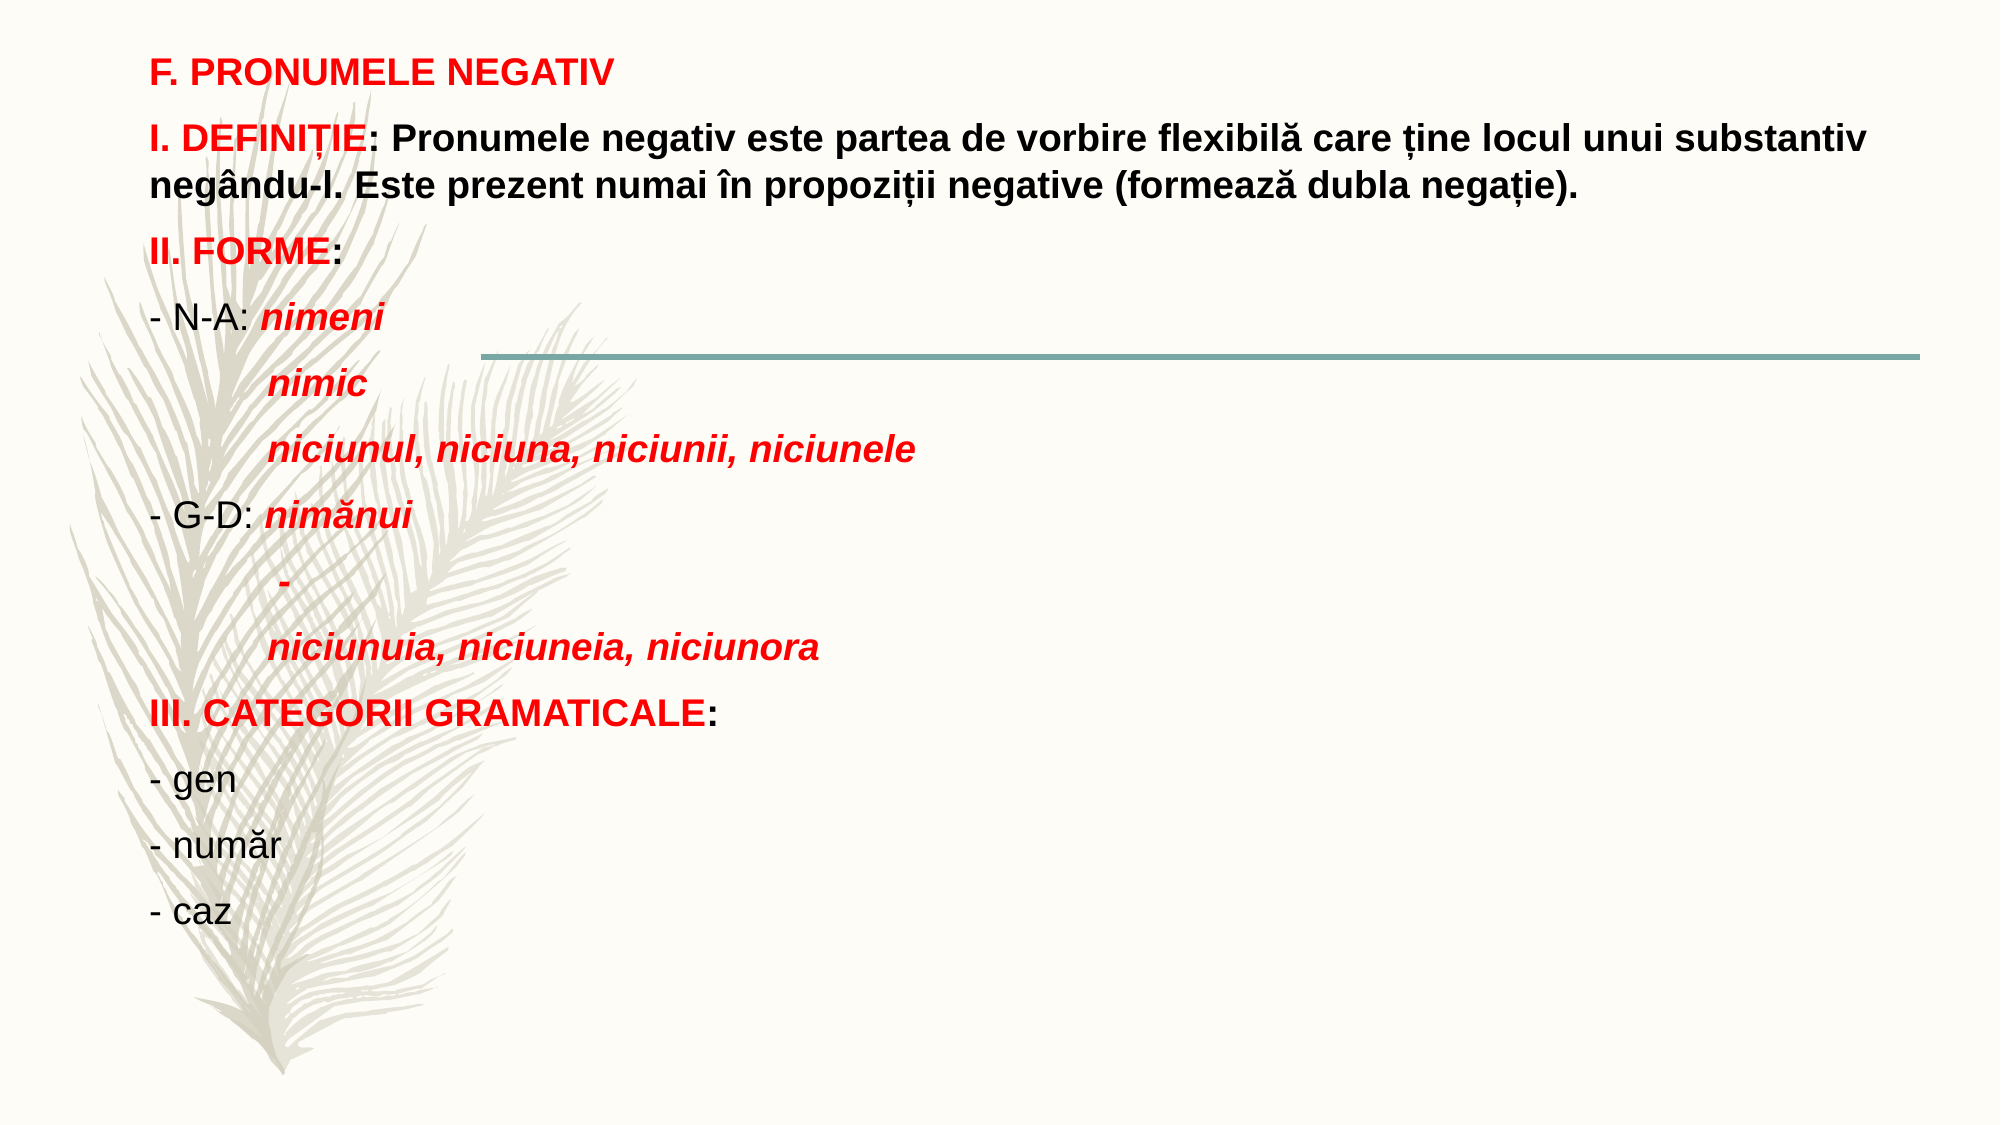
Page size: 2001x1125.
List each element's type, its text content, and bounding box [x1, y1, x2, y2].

list F. PRONUMELE NEGATIV I. DEFINIȚIE: Pronumele negativ este partea de vorbire flexibilă care ține locul unui substantiv negându-l. Este prezent numai în propoziții negative (formează dubla negație). II. FORME: - N-A: nimeni nimic niciunul, niciuna, niciunii, niciunele - G-D: nimănui - niciunuia, niciuneia, niciunora III. CATEGORII GRAMATICALE: - gen - număr - caz [134, 38, 1920, 999]
